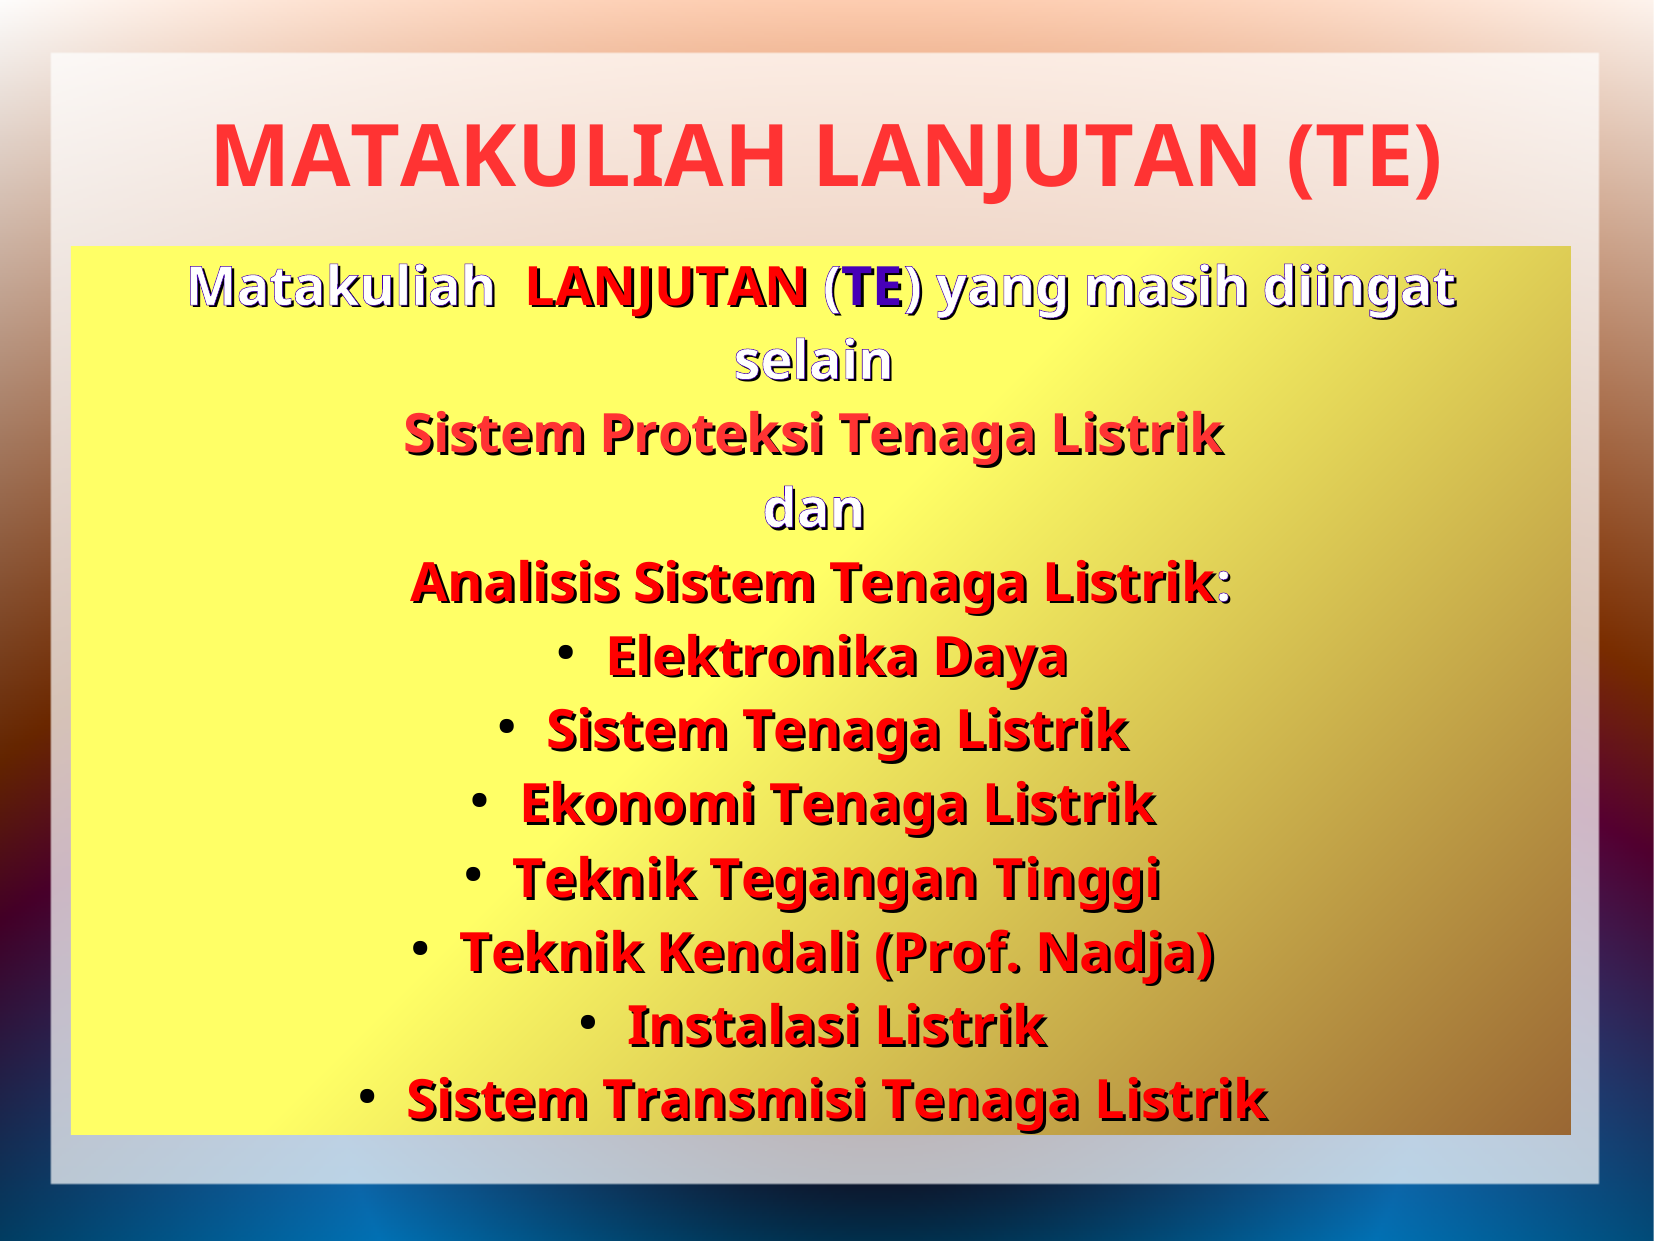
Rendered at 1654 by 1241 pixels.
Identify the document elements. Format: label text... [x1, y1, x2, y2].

title MATAKULIAH LANJUTAN (TE) [82, 49, 1571, 248]
picture [0, 0, 1654, 1241]
subtitle Matakuliah LANJUTAN (TE) yang masih diingat selain Sistem Proteksi Tenaga Listrik dan Analisis Sistem Tenaga Listrik: Elektronika Daya Sistem Tenaga Listrik Ekonomi Tenaga Listrik Teknik Tegangan Tinggi Teknik Kendali (Prof. Nadja) Instalasi Listrik Sistem Transmisi Tenaga Listrik [70, 259, 1571, 1123]
